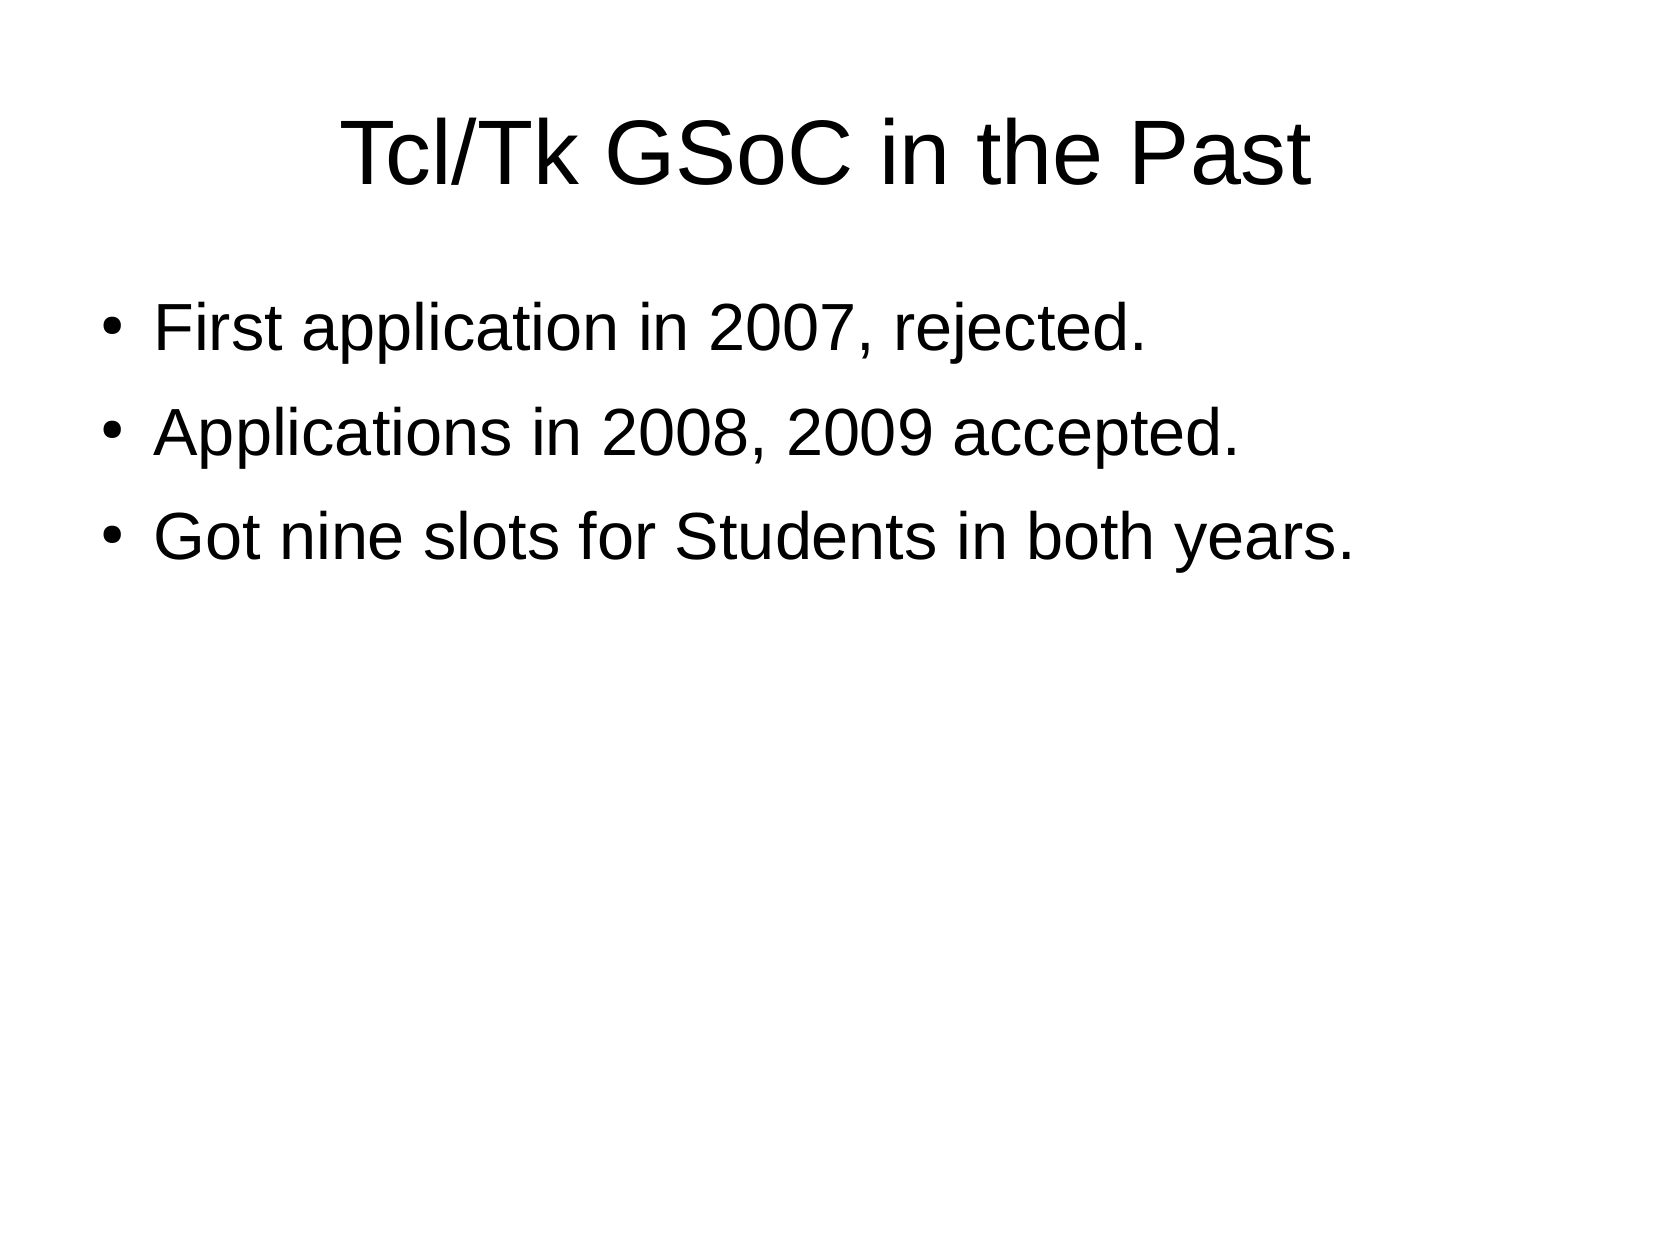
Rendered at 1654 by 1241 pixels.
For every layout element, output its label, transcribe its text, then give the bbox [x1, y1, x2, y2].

list First application in 2007, rejected. Applications in 2008, 2009 accepted. Got nine slots for Students in both years. [82, 290, 1571, 1094]
title Tcl/Tk GSoC in the Past [82, 56, 1571, 250]
